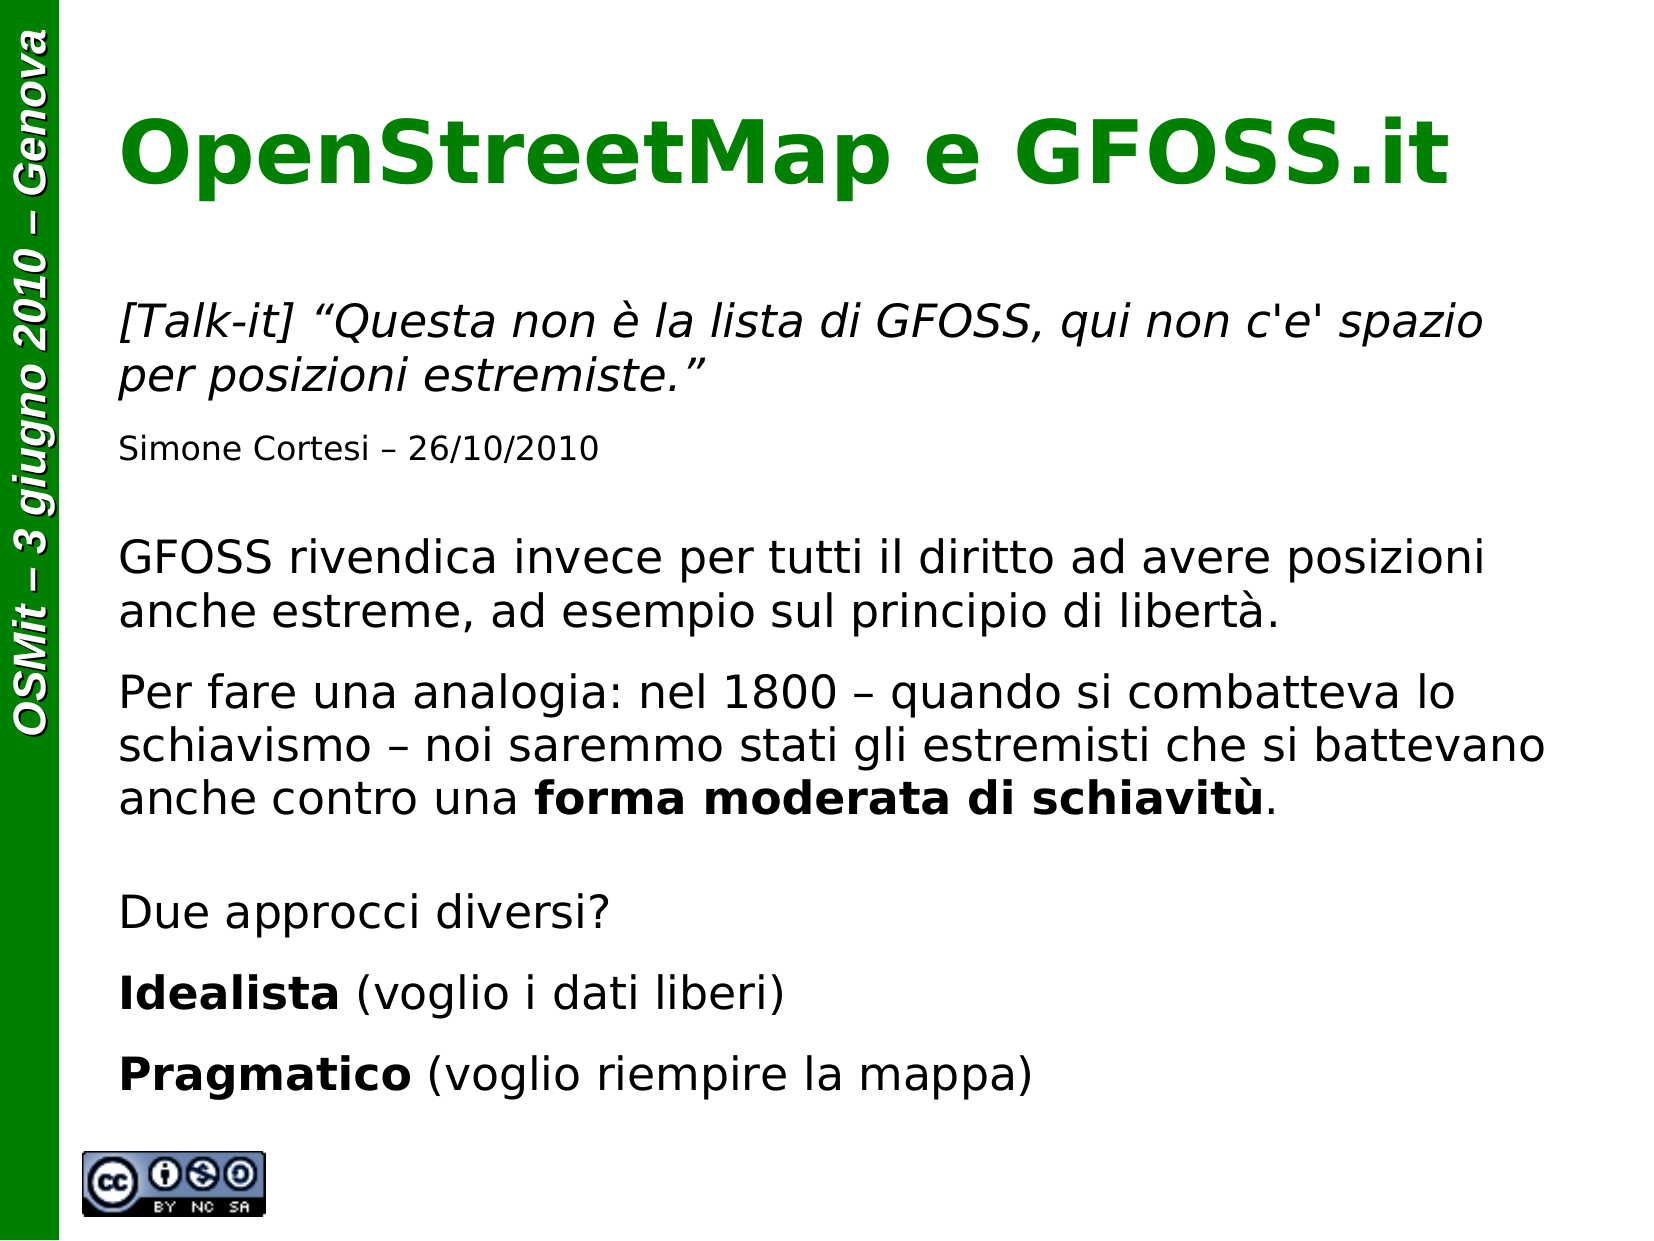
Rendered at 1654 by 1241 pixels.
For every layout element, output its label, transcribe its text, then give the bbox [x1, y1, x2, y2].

list GFOSS rivendica invece per tutti il diritto ad avere posizioni anche estreme, ad esempio sul principio di libertà. Per fare una analogia: nel 1800 – quando si combatteva lo schiavismo – noi saremmo stati gli estremisti che si battevano anche contro una forma moderata di schiavitù. [118, 531, 1565, 827]
list Due approcci diversi? Idealista (voglio i dati liberi) Pragmatico (voglio riempire la mappa) [118, 885, 1565, 1123]
title OpenStreetMap e GFOSS.it [118, 56, 1565, 249]
picture [82, 1151, 266, 1217]
list [Talk-it] “Questa non è la lista di GFOSS, qui non c'e' spazio per posizioni estremiste.” Simone Cortesi – 26/10/2010 [118, 295, 1565, 469]
